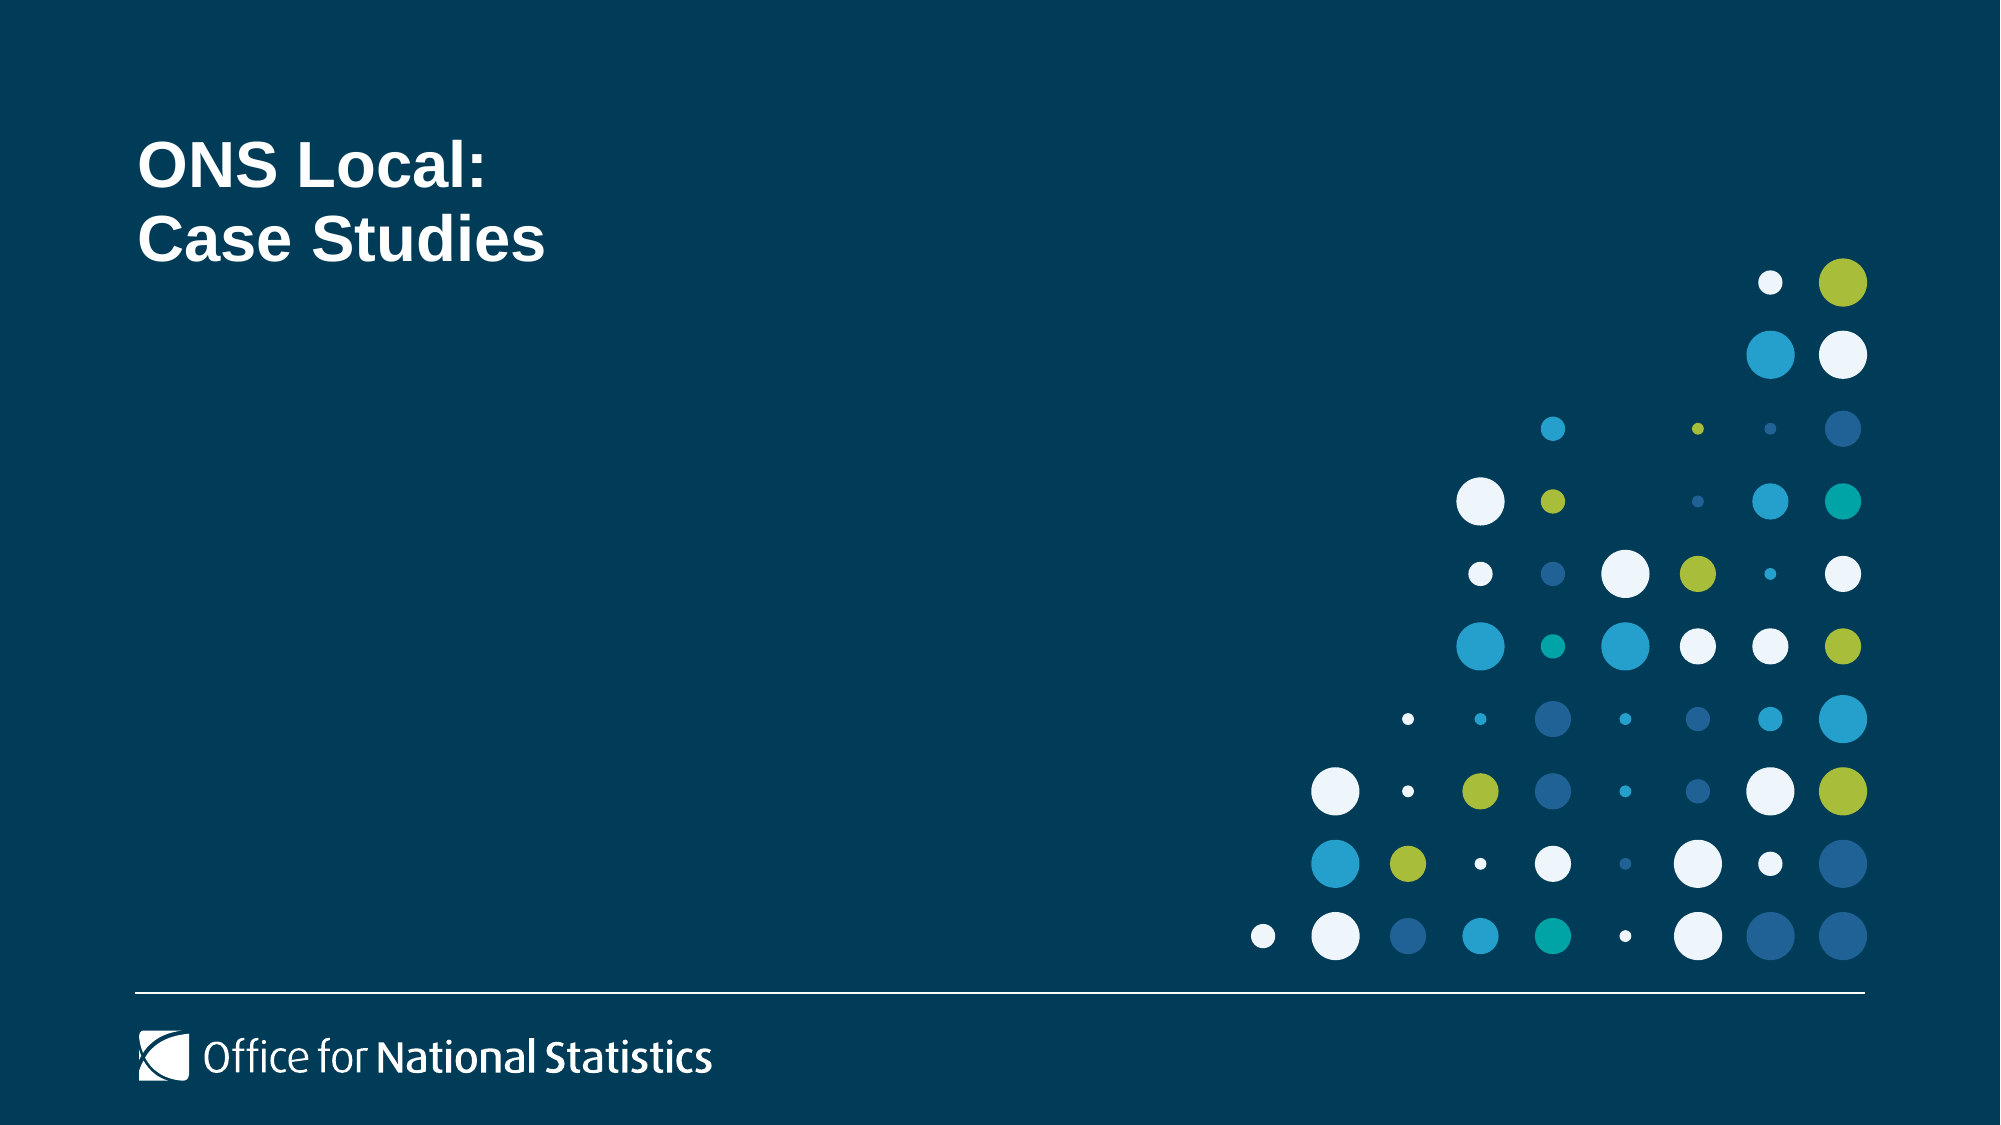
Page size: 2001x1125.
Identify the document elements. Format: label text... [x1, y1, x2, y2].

title ONS Local: Case Studies [137, 127, 1401, 563]
